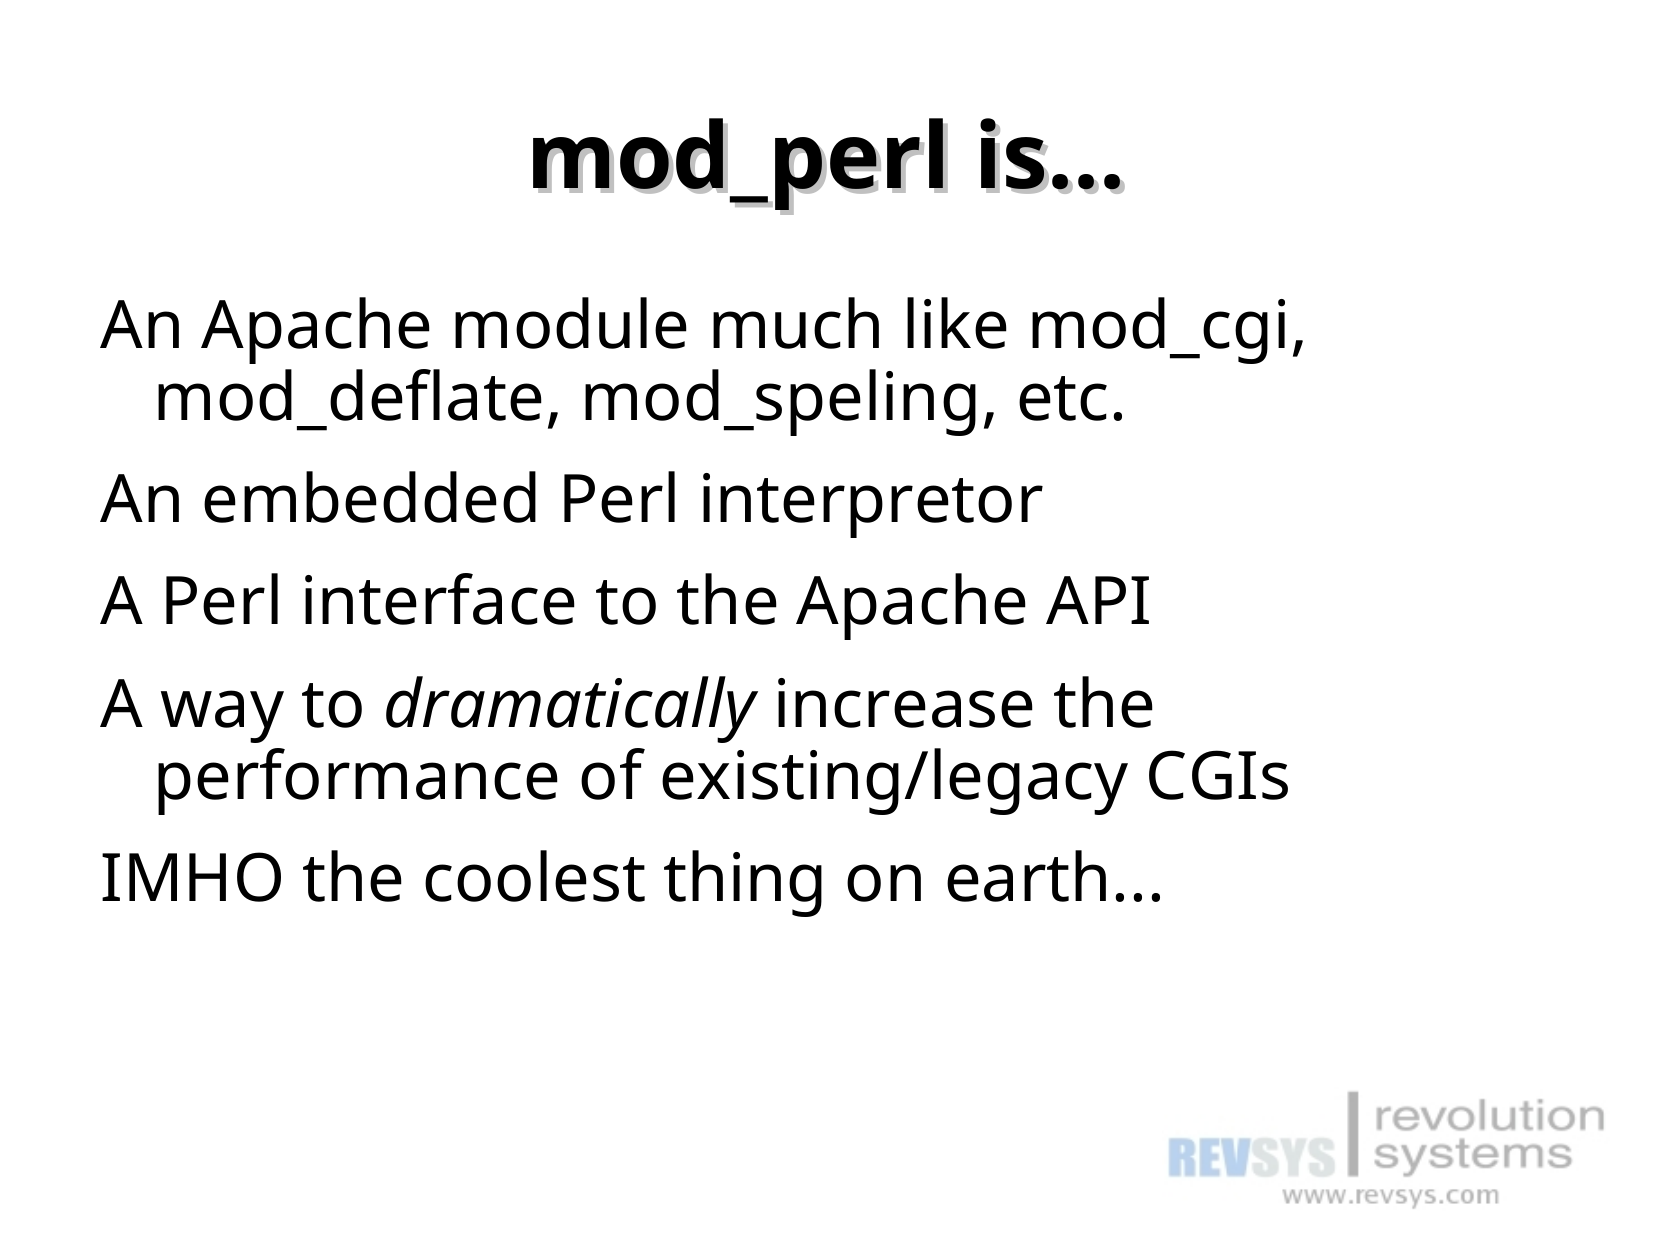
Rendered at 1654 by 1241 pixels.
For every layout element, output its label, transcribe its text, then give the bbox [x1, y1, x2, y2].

picture [1162, 1087, 1613, 1211]
list An Apache module much like mod_cgi, mod_deflate, mod_speling, etc. An embedded Perl interpretor A Perl interface to the Apache API A way to dramatically increase the performance of existing/legacy CGIs IMHO the coolest thing on earth... [82, 290, 1571, 1051]
title mod_perl is... [82, 49, 1571, 257]
